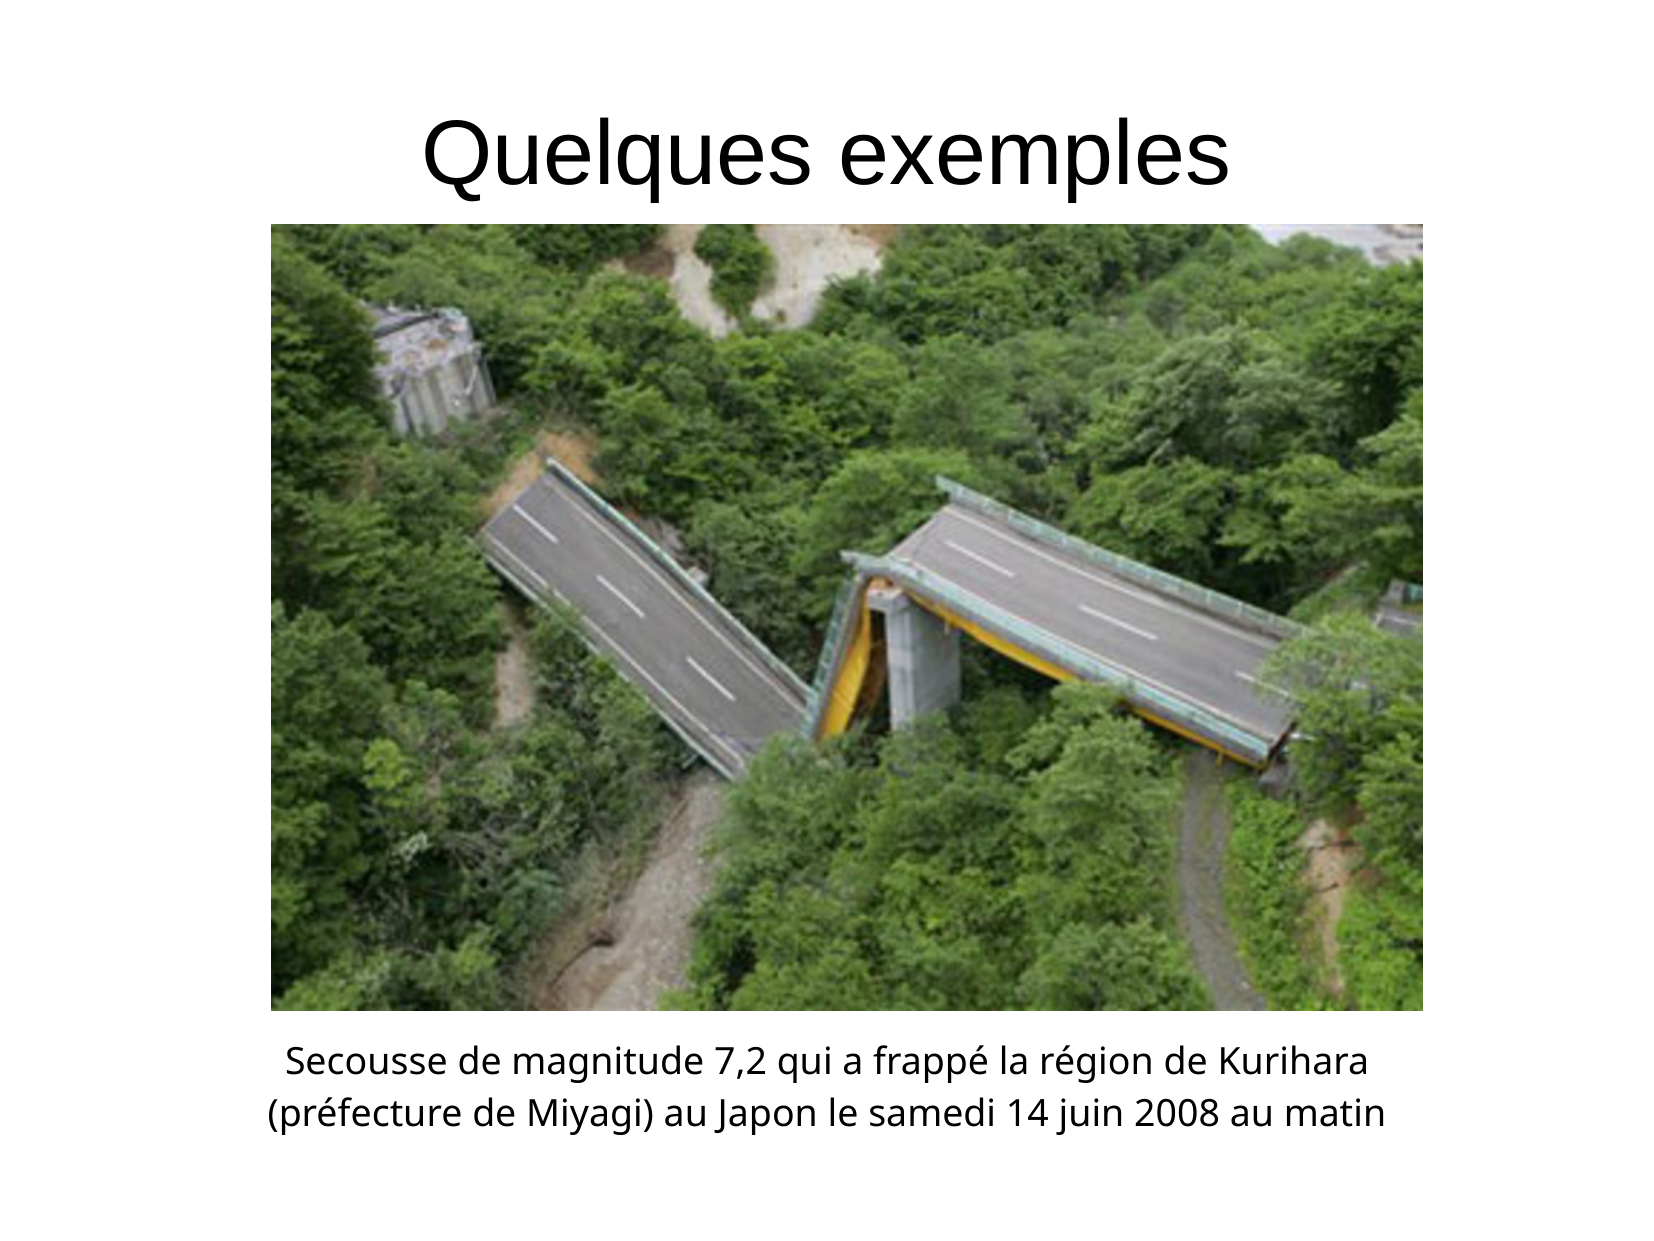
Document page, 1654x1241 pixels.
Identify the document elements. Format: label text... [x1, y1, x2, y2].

picture [271, 224, 1423, 1011]
text_box Secousse de magnitude 7,2 qui a frappé la région de Kurihara (préfecture de Miyagi) au Japon le samedi 14 juin 2008 au matin [248, 1027, 1406, 1179]
title Quelques exemples [82, 49, 1571, 257]
